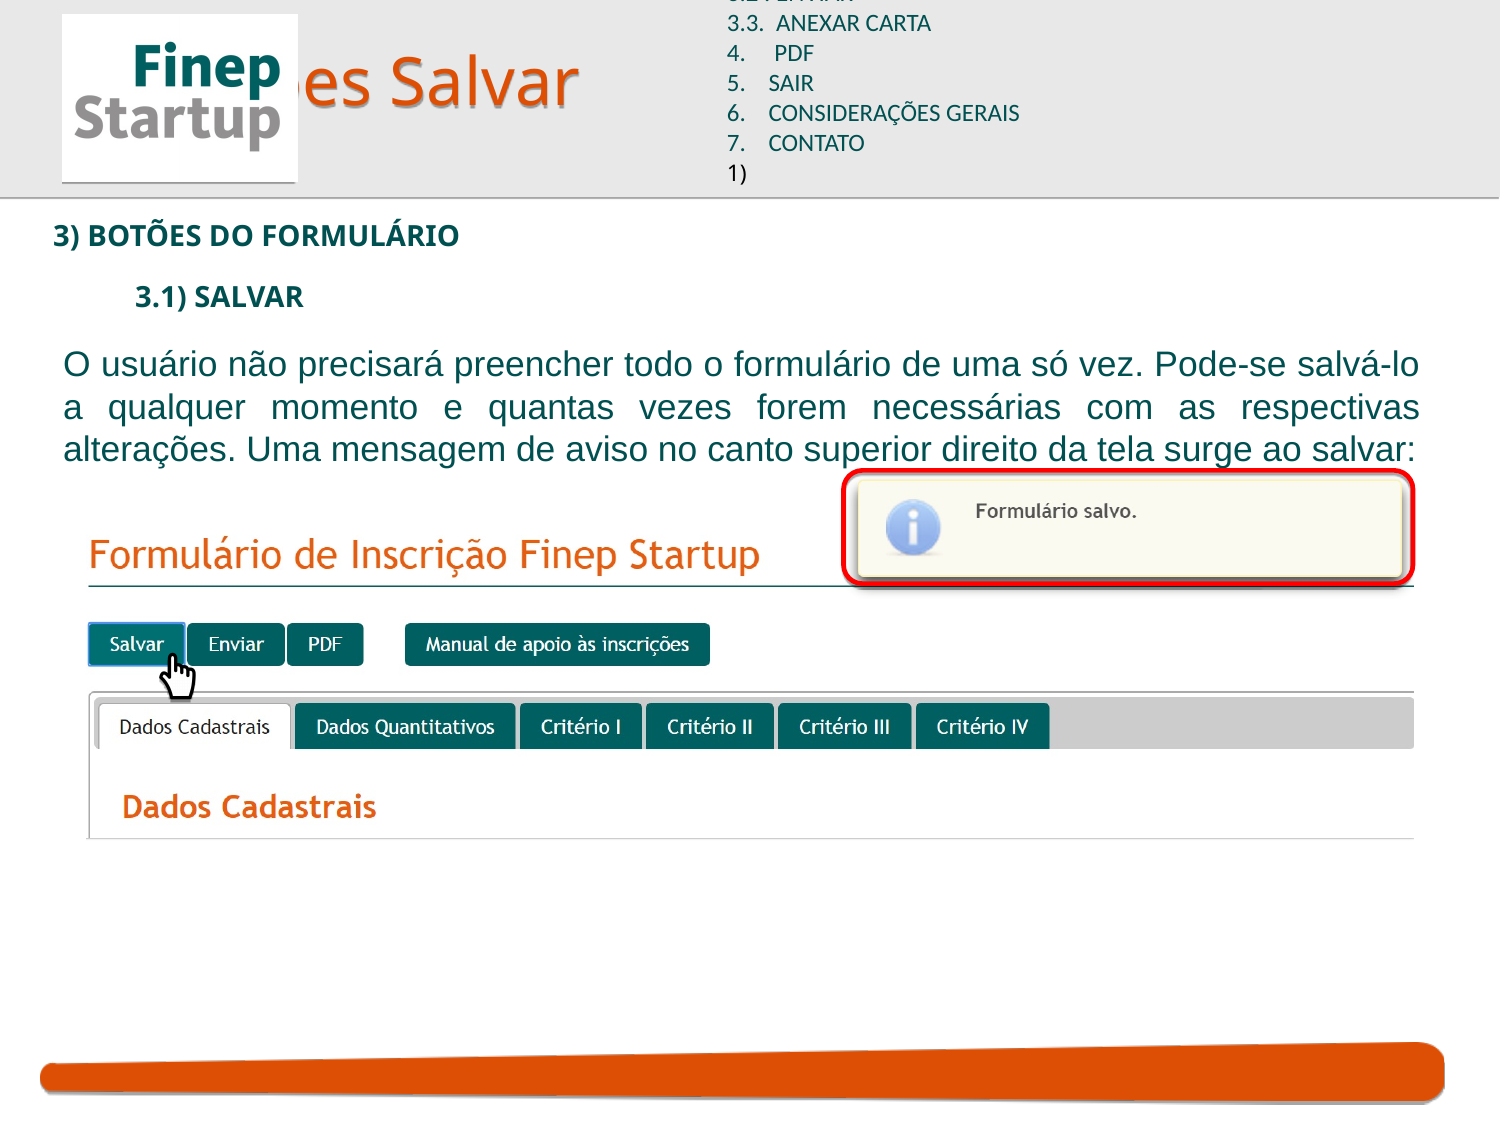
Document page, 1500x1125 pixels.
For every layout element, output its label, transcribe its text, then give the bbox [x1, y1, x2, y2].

text_box 1. 1º ACESSO 2. CADASTRO 3. BOTÕES DO FORMULÁRIO 3.1. SALVAR 3.2 . ENVIAR 3.3. ANEXAR CARTA 4. PDF 5. SAIR 6. CONSIDERAÇÕES GERAIS 7. CONTATO [712, 0, 1480, 195]
picture [62, 14, 298, 182]
picture [86, 477, 1414, 838]
text_box 3) BOTÕES DO FORMULÁRIO [38, 210, 1113, 260]
text_box O usuário não precisará preencher todo o formulário de uma só vez. Pode-se salvá-lo a qualquer momento e quantas vezes forem necessárias com as respectivas alterações. Uma mensagem de aviso no canto superior direito da tela surge ao salvar: [48, 334, 1437, 477]
text_box 3.1) SALVAR [120, 271, 319, 321]
picture [847, 477, 1410, 581]
